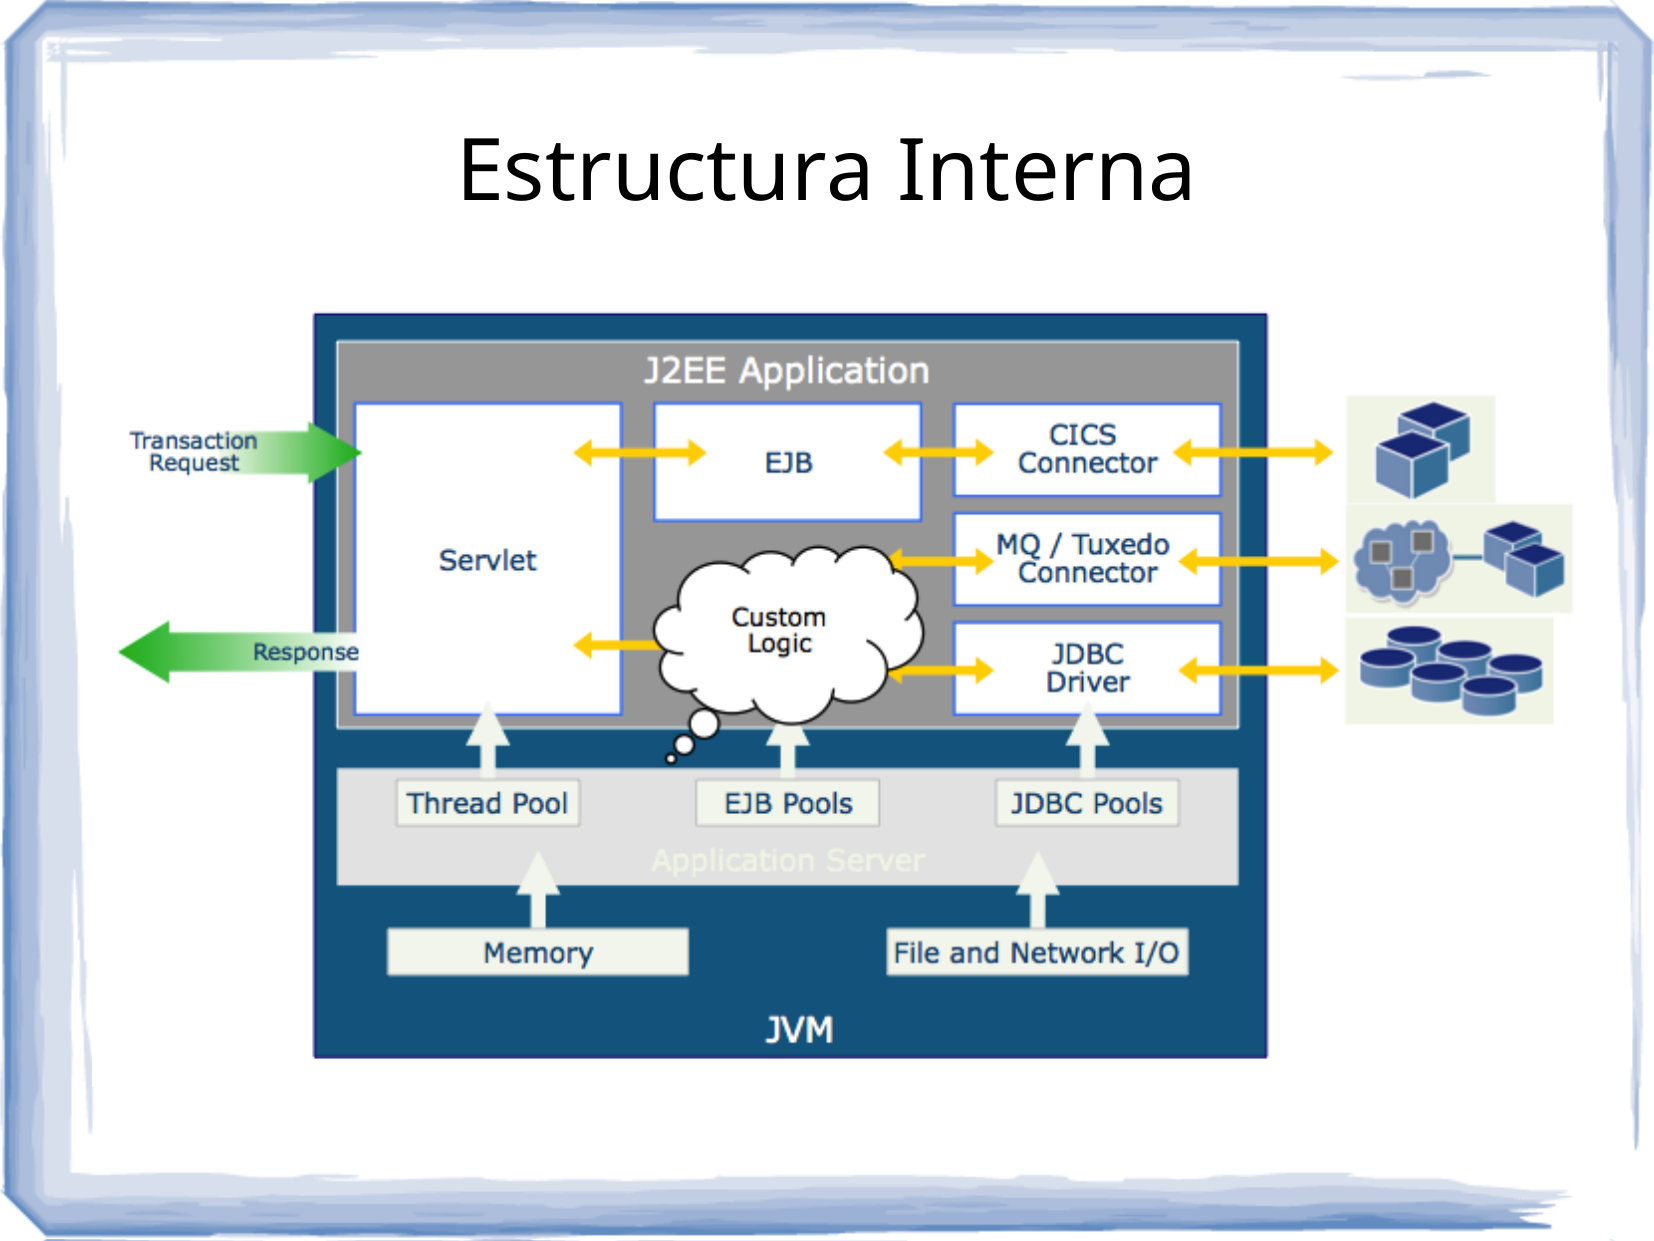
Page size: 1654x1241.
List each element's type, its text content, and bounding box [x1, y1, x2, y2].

title Estructura Interna [82, 77, 1571, 256]
picture [0, 0, 1654, 1241]
